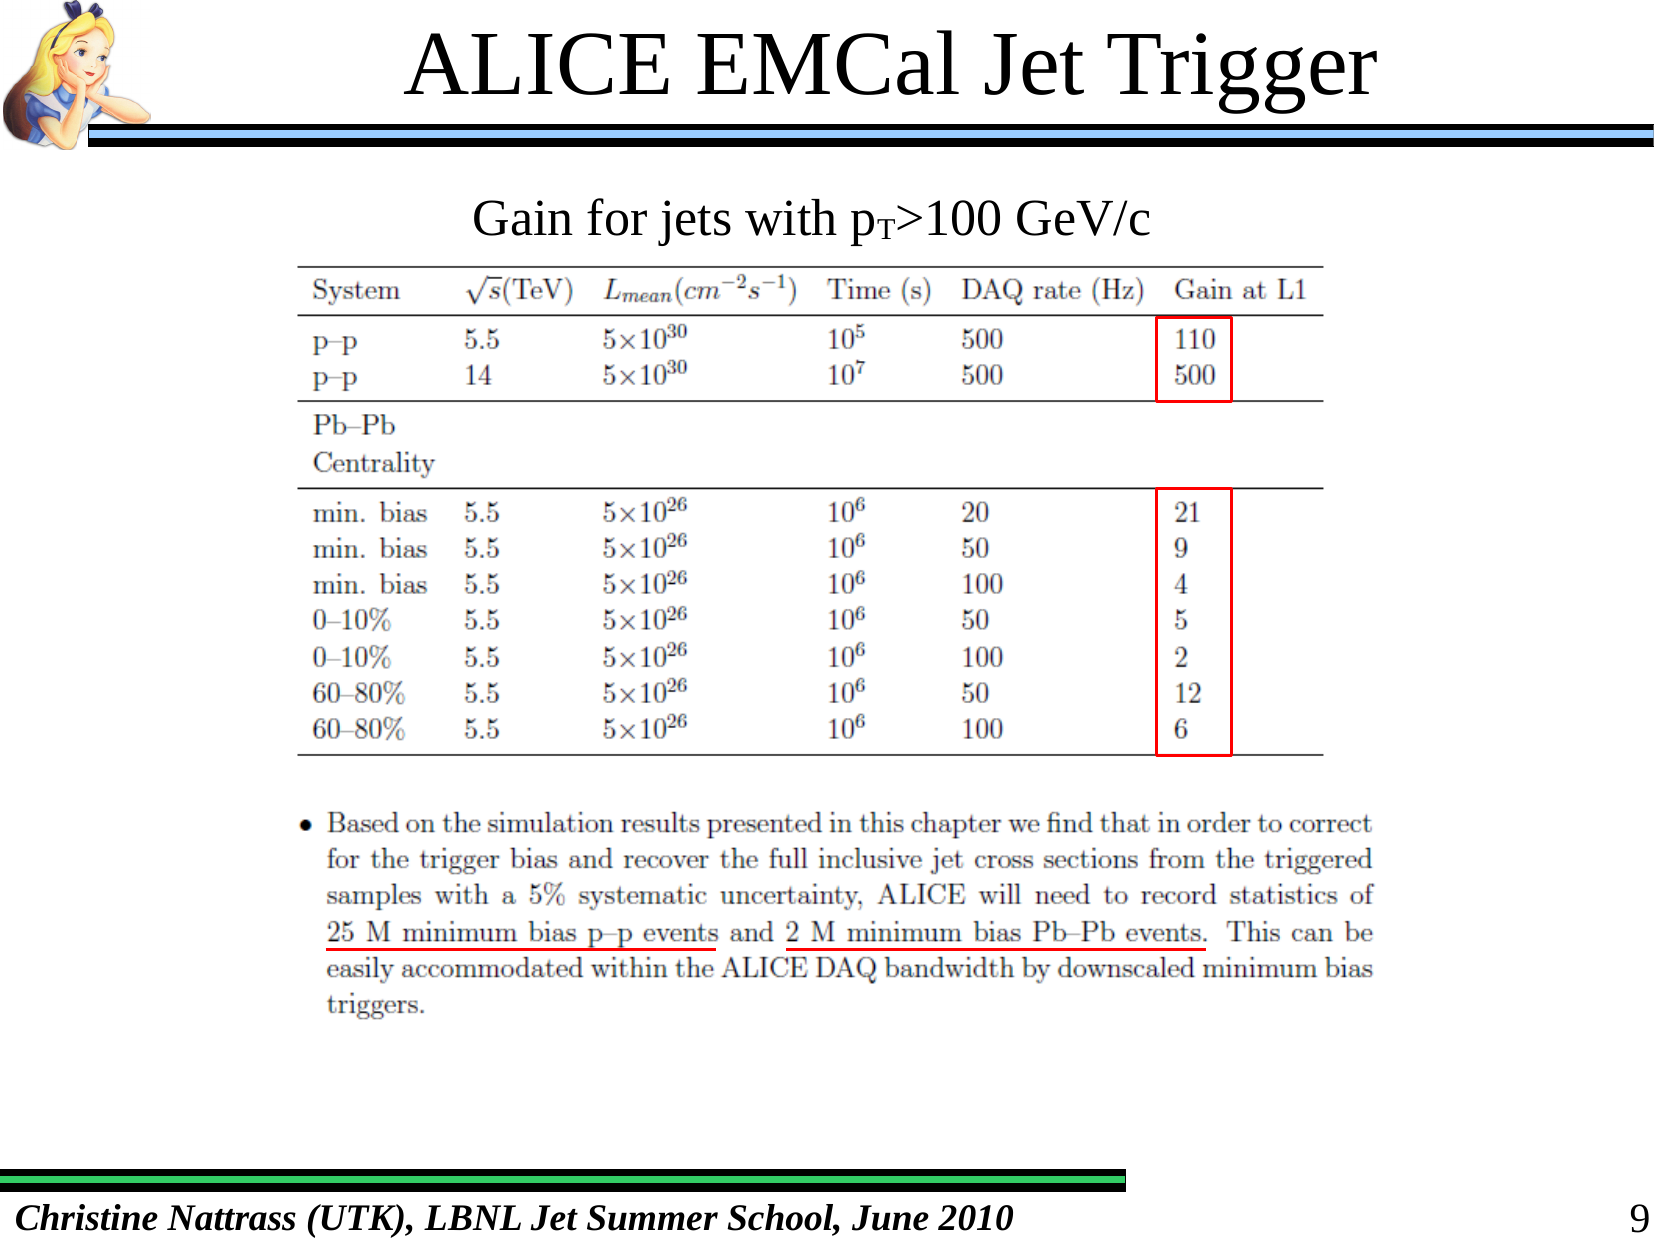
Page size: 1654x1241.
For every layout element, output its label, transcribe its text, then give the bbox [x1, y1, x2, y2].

title ALICE EMCal Jet Trigger [129, 12, 1654, 115]
picture [3, 0, 151, 150]
picture [240, 162, 1394, 1032]
text_box Gain for jets with pT>100 GeV/c [305, 181, 1319, 272]
text_box [224, 149, 1386, 263]
